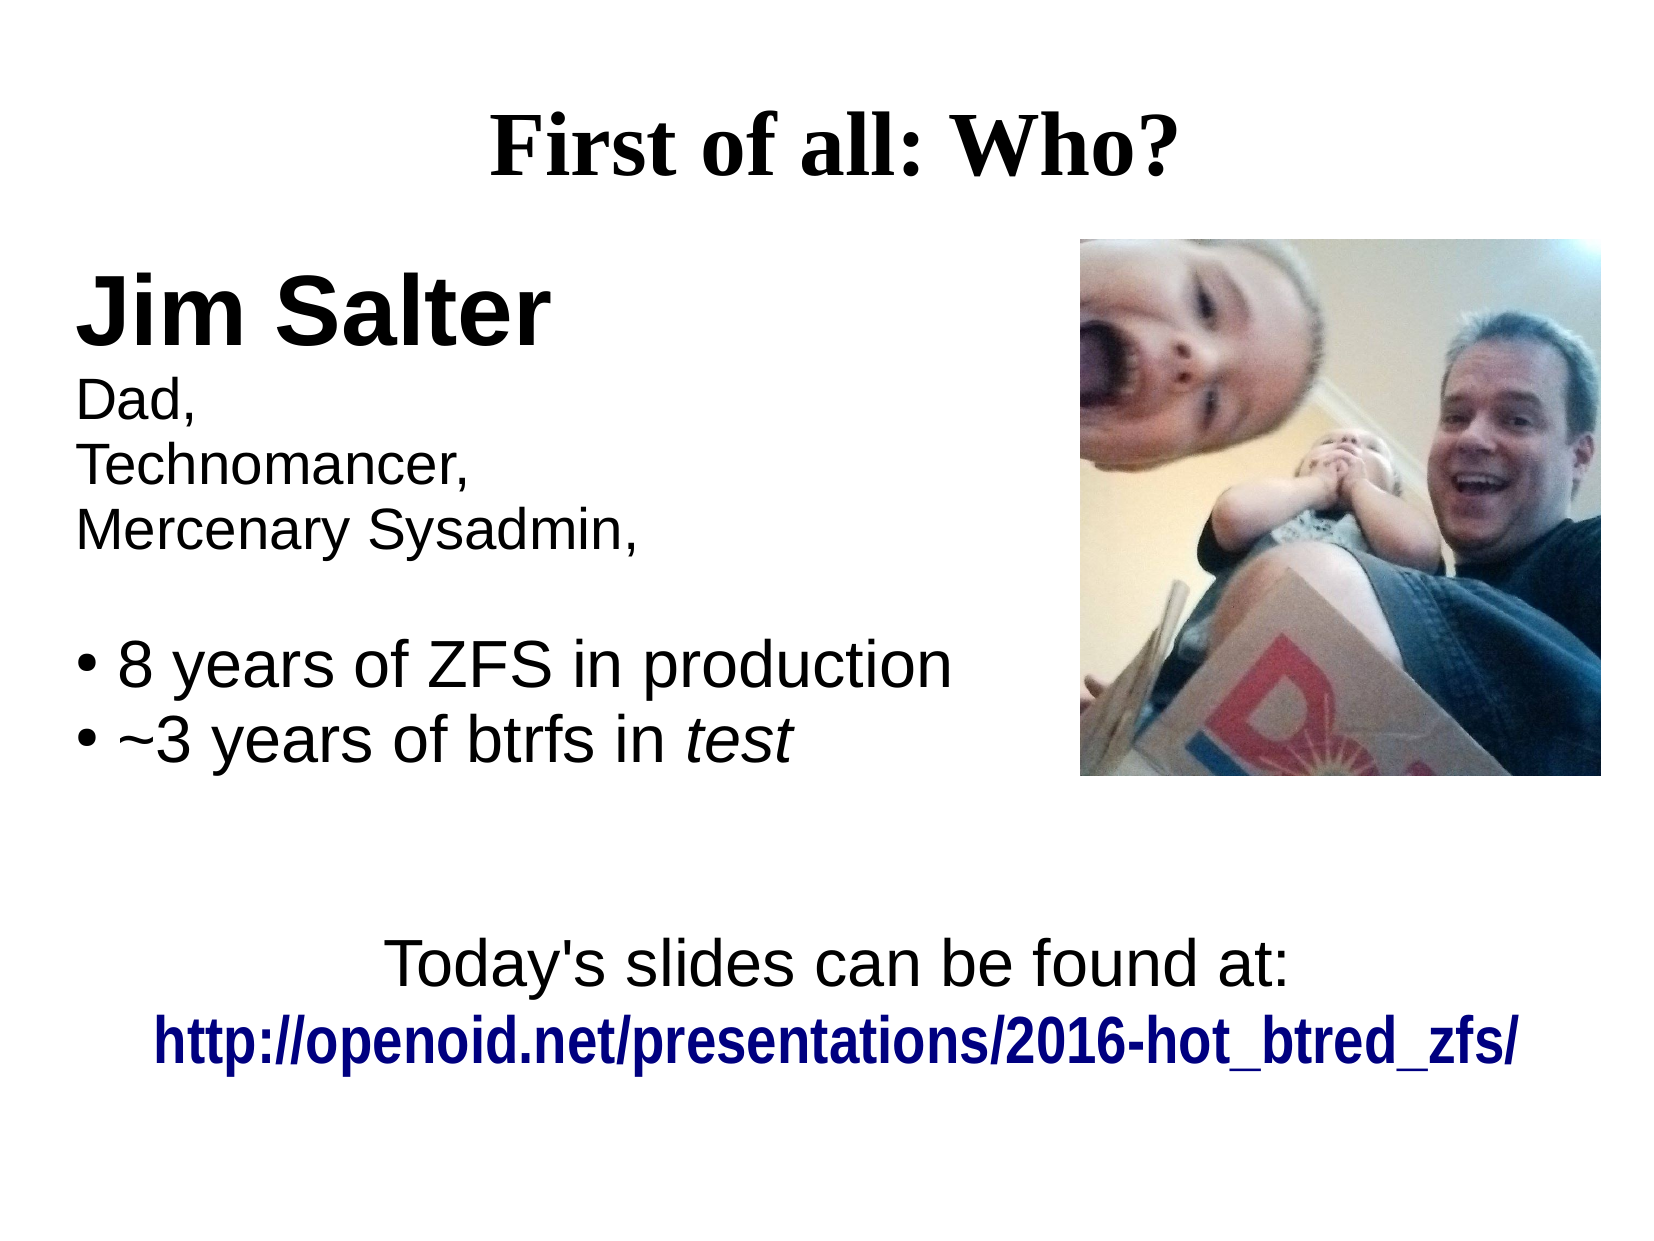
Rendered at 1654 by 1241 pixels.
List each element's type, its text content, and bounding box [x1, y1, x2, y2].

title First of all: Who? [82, 49, 1591, 241]
picture [1080, 239, 1601, 255]
text_box Jim Salter Dad, Technomancer, Mercenary Sysadmin, 8 years of ZFS in production ~3 years of btrfs in test Today's slides can be found at: http://openoid.net/presentations/2016-hot_btred_zfs/ [75, 255, 1601, 1141]
